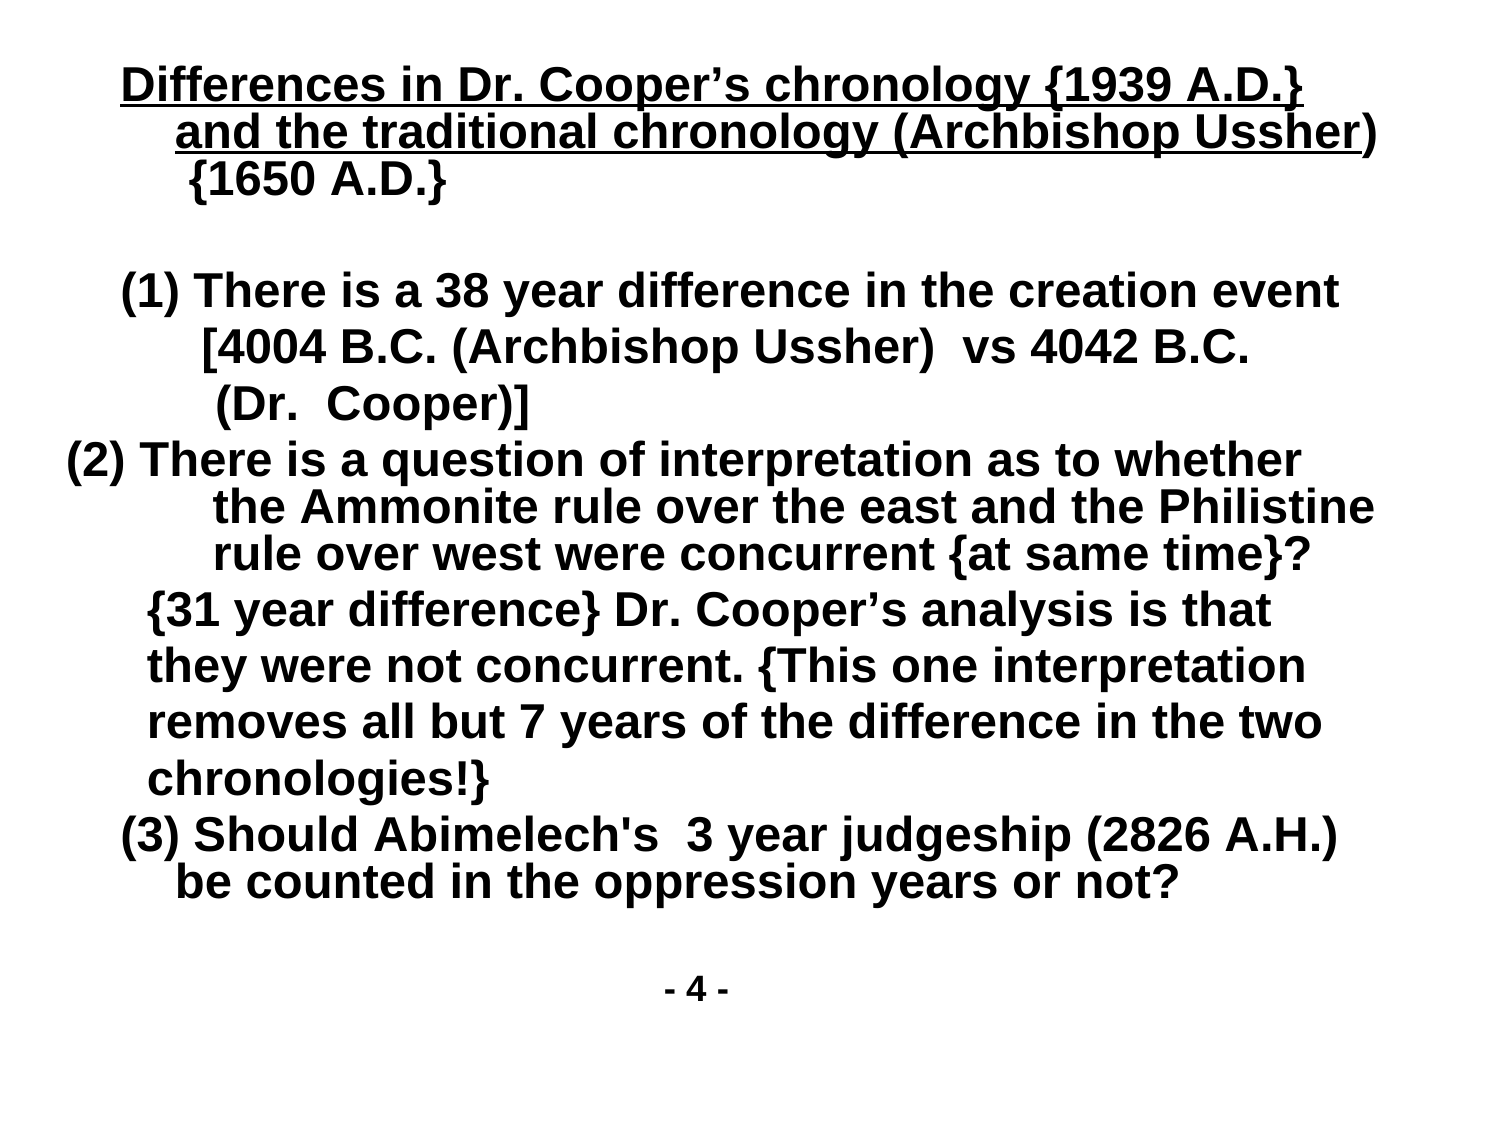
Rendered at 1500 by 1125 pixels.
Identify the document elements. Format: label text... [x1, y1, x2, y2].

list Differences in Dr. Cooper’s chronology {1939 A.D.} and the traditional chronology (Archbishop Ussher) {1650 A.D.} (1) There is a 38 year difference in the creation event [4004 B.C. (Archbishop Ussher) vs 4042 B.C. (Dr. Cooper)] There is a question of interpretation as to whether the Ammonite rule over the east and the Philistine rule over west were concurrent {at same time}? {31 year difference} Dr. Cooper’s analysis is that they were not concurrent. {This one interpretation removes all but 7 years of the difference in the two chronologies!} (3) Should Abimelech's 3 year judgeship (2826 A.H.) be counted in the oppression years or not? - 4 - [50, 56, 1401, 1063]
